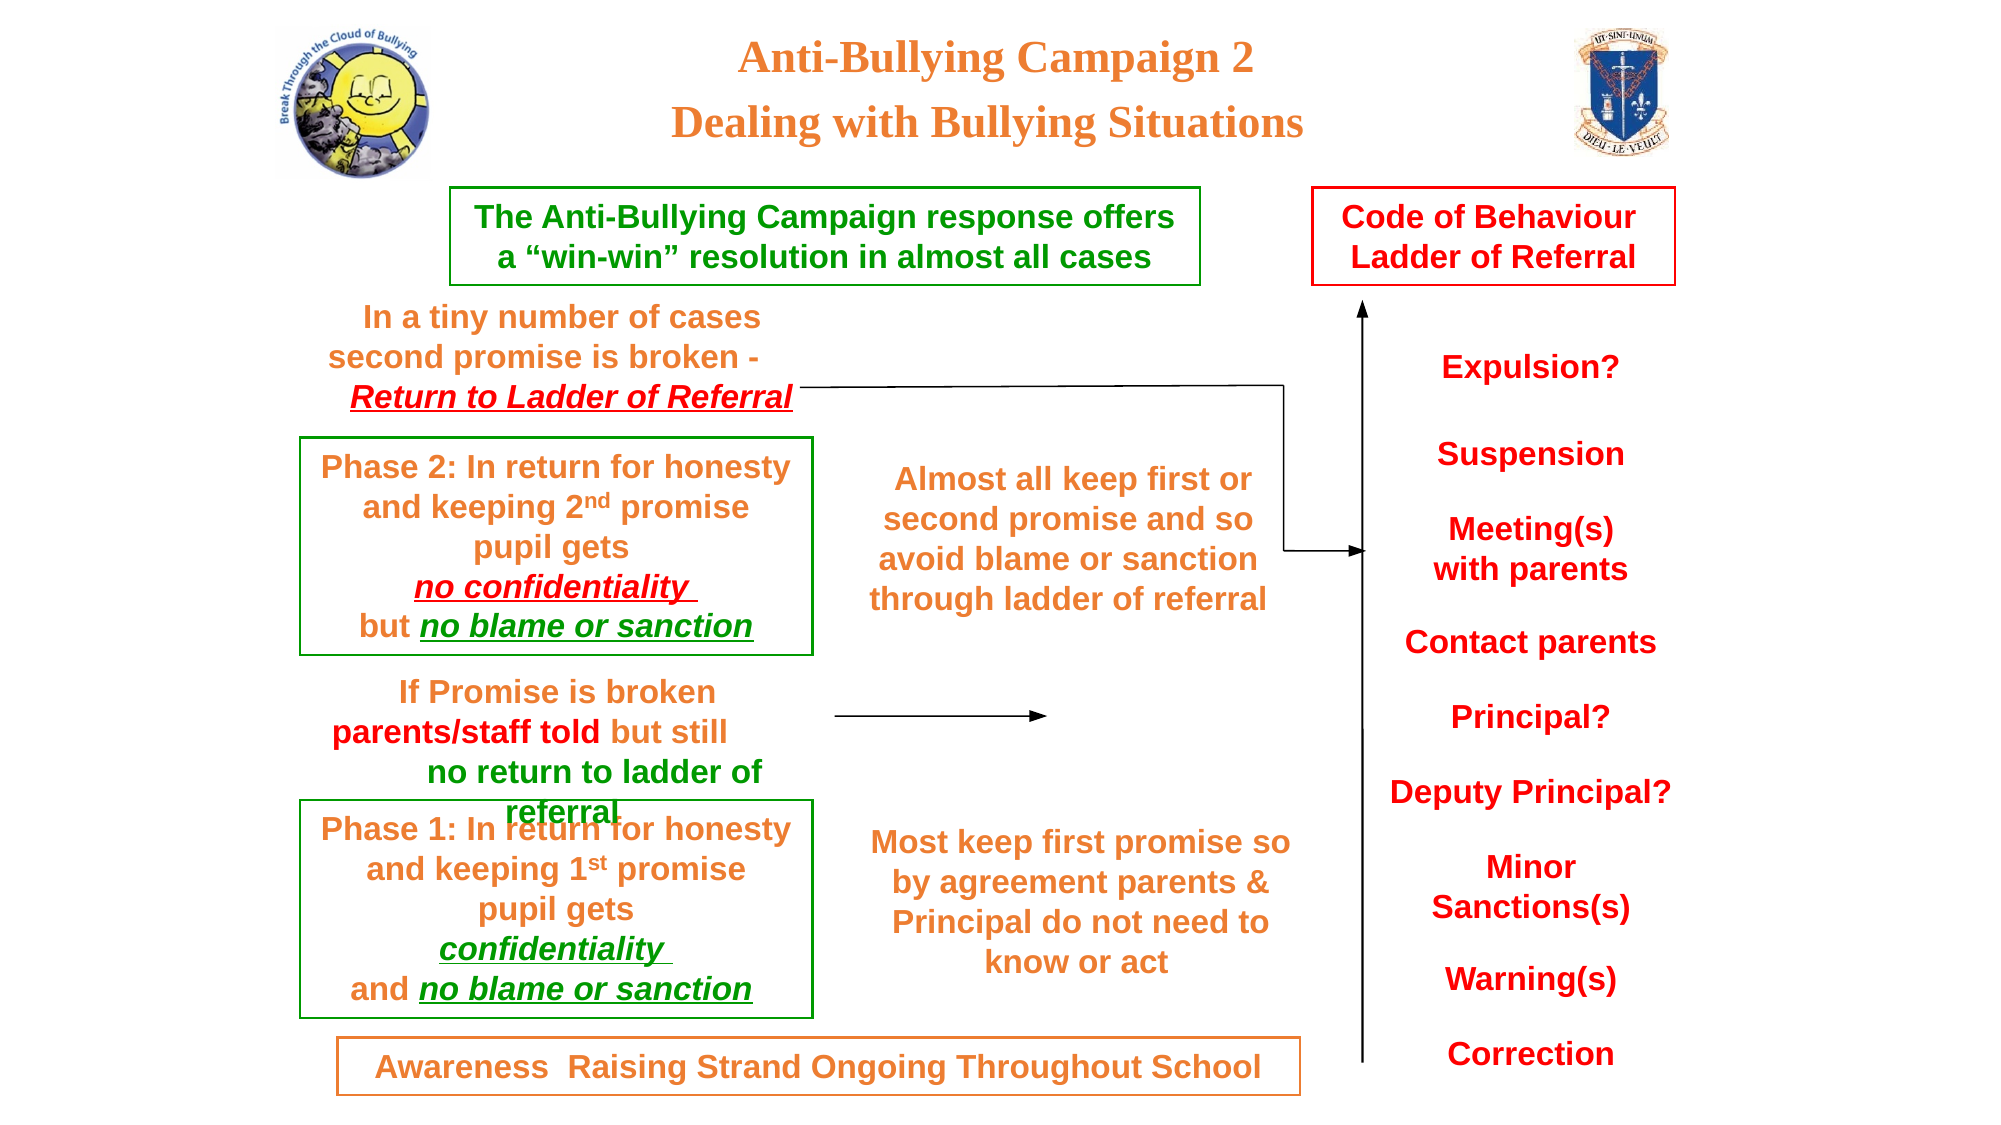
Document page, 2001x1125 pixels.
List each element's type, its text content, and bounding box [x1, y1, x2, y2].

picture [1574, 29, 1669, 157]
text_box In a tiny number of cases second promise is broken - Return to Ladder of Referral [312, 287, 813, 423]
text_box Contact parents [1387, 612, 1675, 668]
text_box Phase 1: In return for honesty and keeping 1st promise pupil gets confidentiality and no blame or sanction [300, 800, 813, 1018]
text_box Awareness Raising Strand Ongoing Throughout School [337, 1037, 1300, 1095]
text_box Meeting(s) with parents [1412, 500, 1651, 596]
text_box Correction [1412, 1025, 1651, 1081]
text_box Almost all keep first or second promise and so avoid blame or sanction through ladder of referral [849, 450, 1288, 626]
picture [275, 24, 438, 183]
text_box Phase 2: In return for honesty and keeping 2nd promise pupil gets no confidentiality but no blame or sanction [300, 437, 813, 656]
text_box Most keep first promise so by agreement parents & Principal do not need to know or act [849, 812, 1313, 988]
text_box Expulsion? [1412, 337, 1651, 393]
text_box If Promise is broken parents/staff told but still no return to ladder of referral [312, 662, 813, 798]
text_box The Anti-Bullying Campaign response offers a “win-win” resolution in almost all cases [450, 187, 1201, 285]
text_box Anti-Bullying Campaign 2 [437, 24, 1556, 91]
text_box Dealing with Bullying Situations [456, 91, 1520, 156]
text_box Minor Sanctions(s) [1412, 837, 1651, 933]
text_box Warning(s) [1412, 950, 1651, 1006]
text_box Deputy Principal? [1362, 762, 1701, 818]
text_box Suspension [1412, 425, 1651, 481]
text_box Principal? [1362, 687, 1701, 743]
text_box Code of Behaviour Ladder of Referral [1312, 187, 1675, 285]
